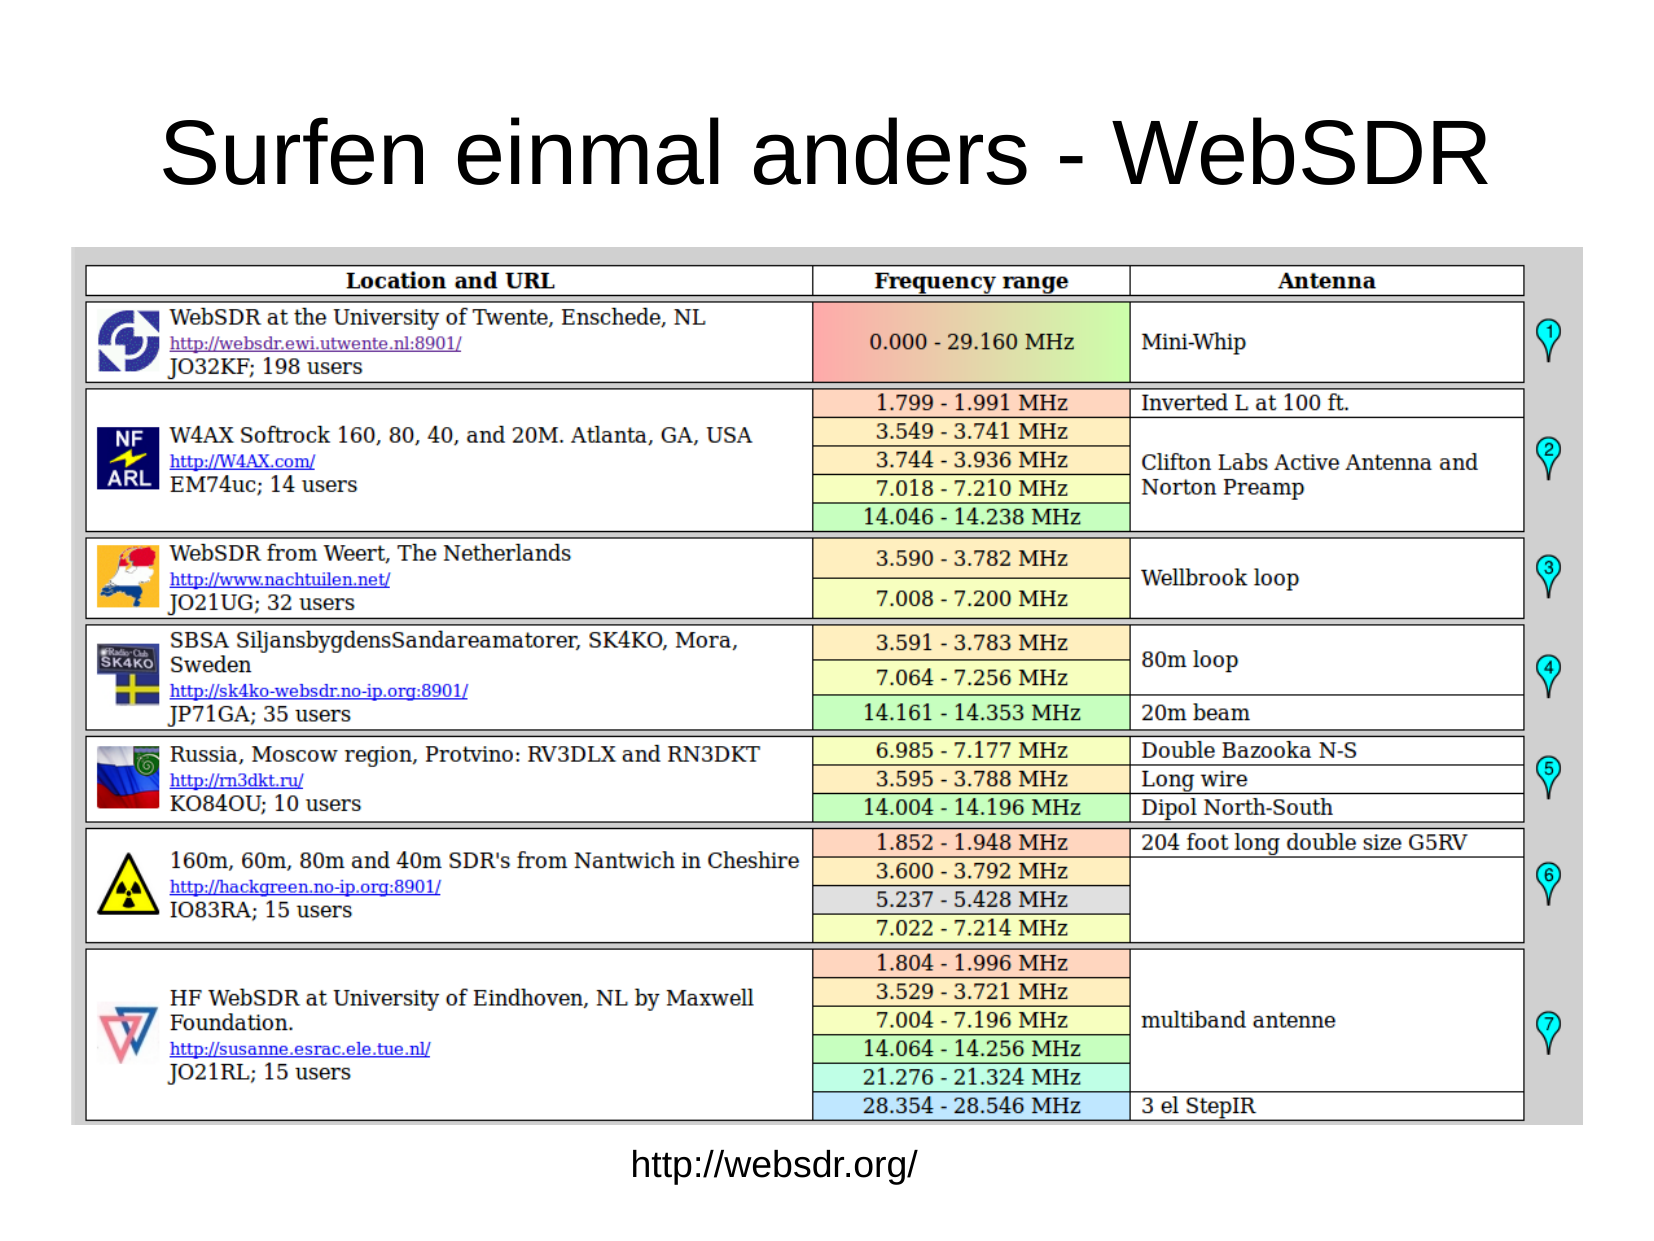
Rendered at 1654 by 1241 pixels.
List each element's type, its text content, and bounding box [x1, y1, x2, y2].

title Surfen einmal anders - WebSDR [82, 49, 1571, 247]
text_box http://websdr.org/ [615, 1136, 934, 1193]
picture [70, 247, 1583, 1125]
